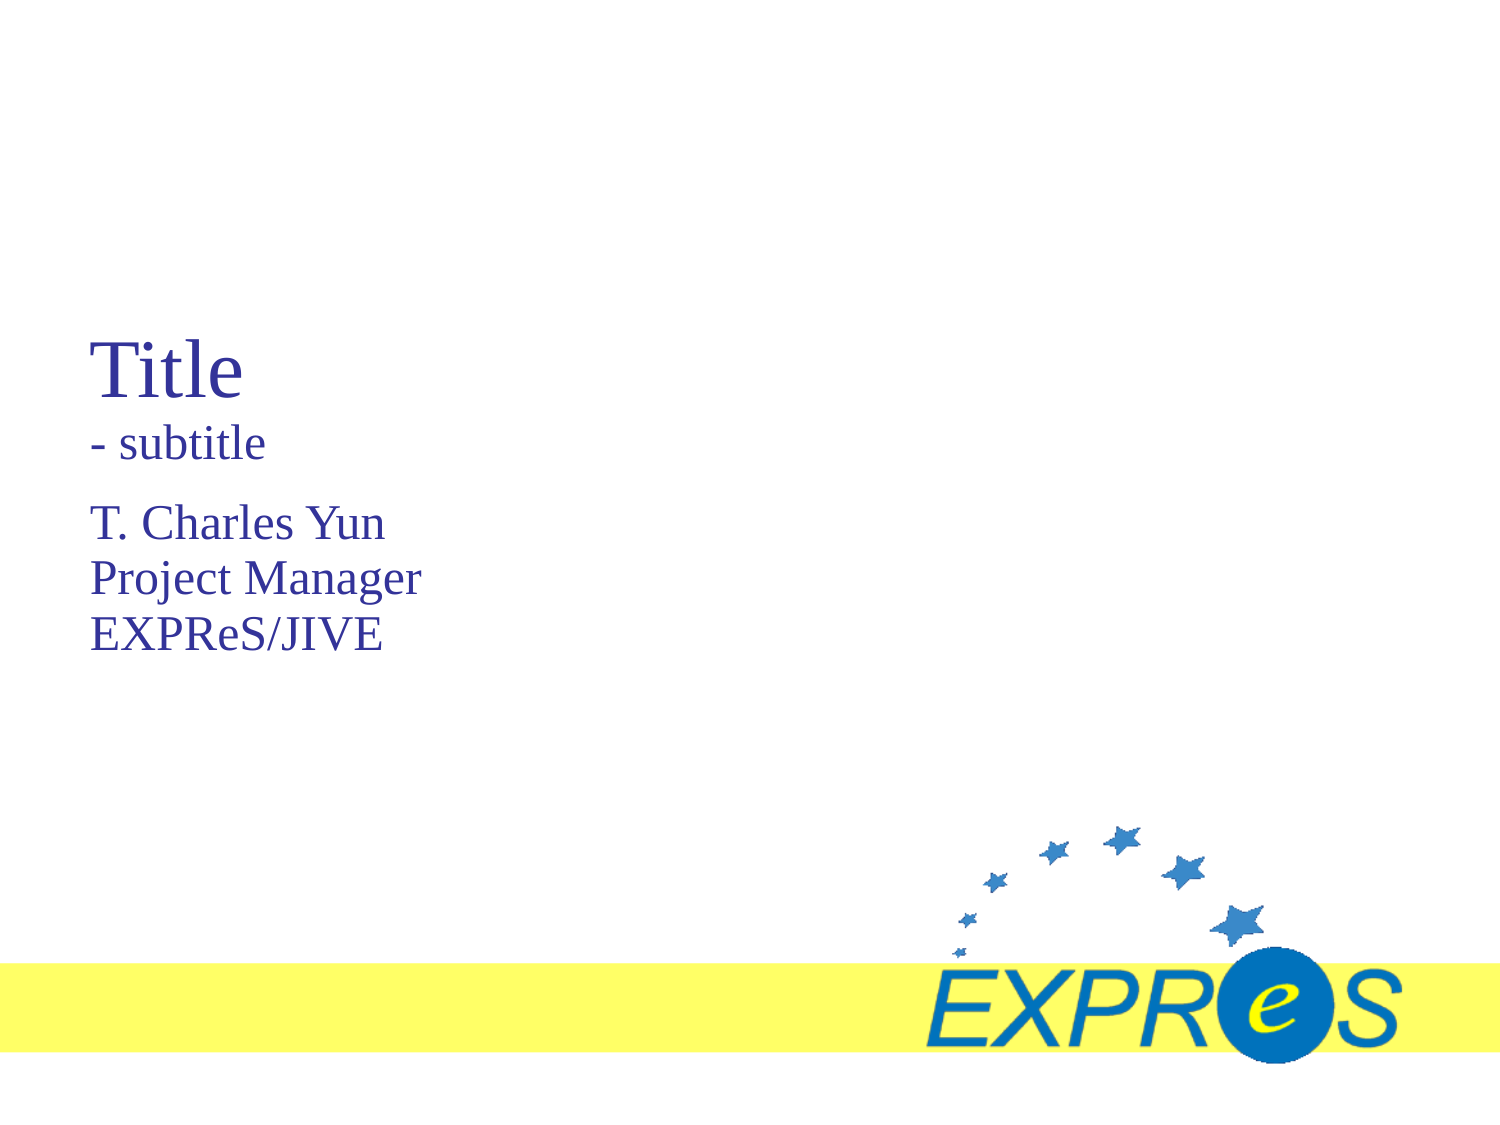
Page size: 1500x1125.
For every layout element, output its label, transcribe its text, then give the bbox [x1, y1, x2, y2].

title Title - subtitle [75, 134, 1351, 479]
picture [0, 819, 1500, 1070]
subtitle T. Charles Yun Project Manager EXPReS/JIVE [75, 487, 1425, 984]
